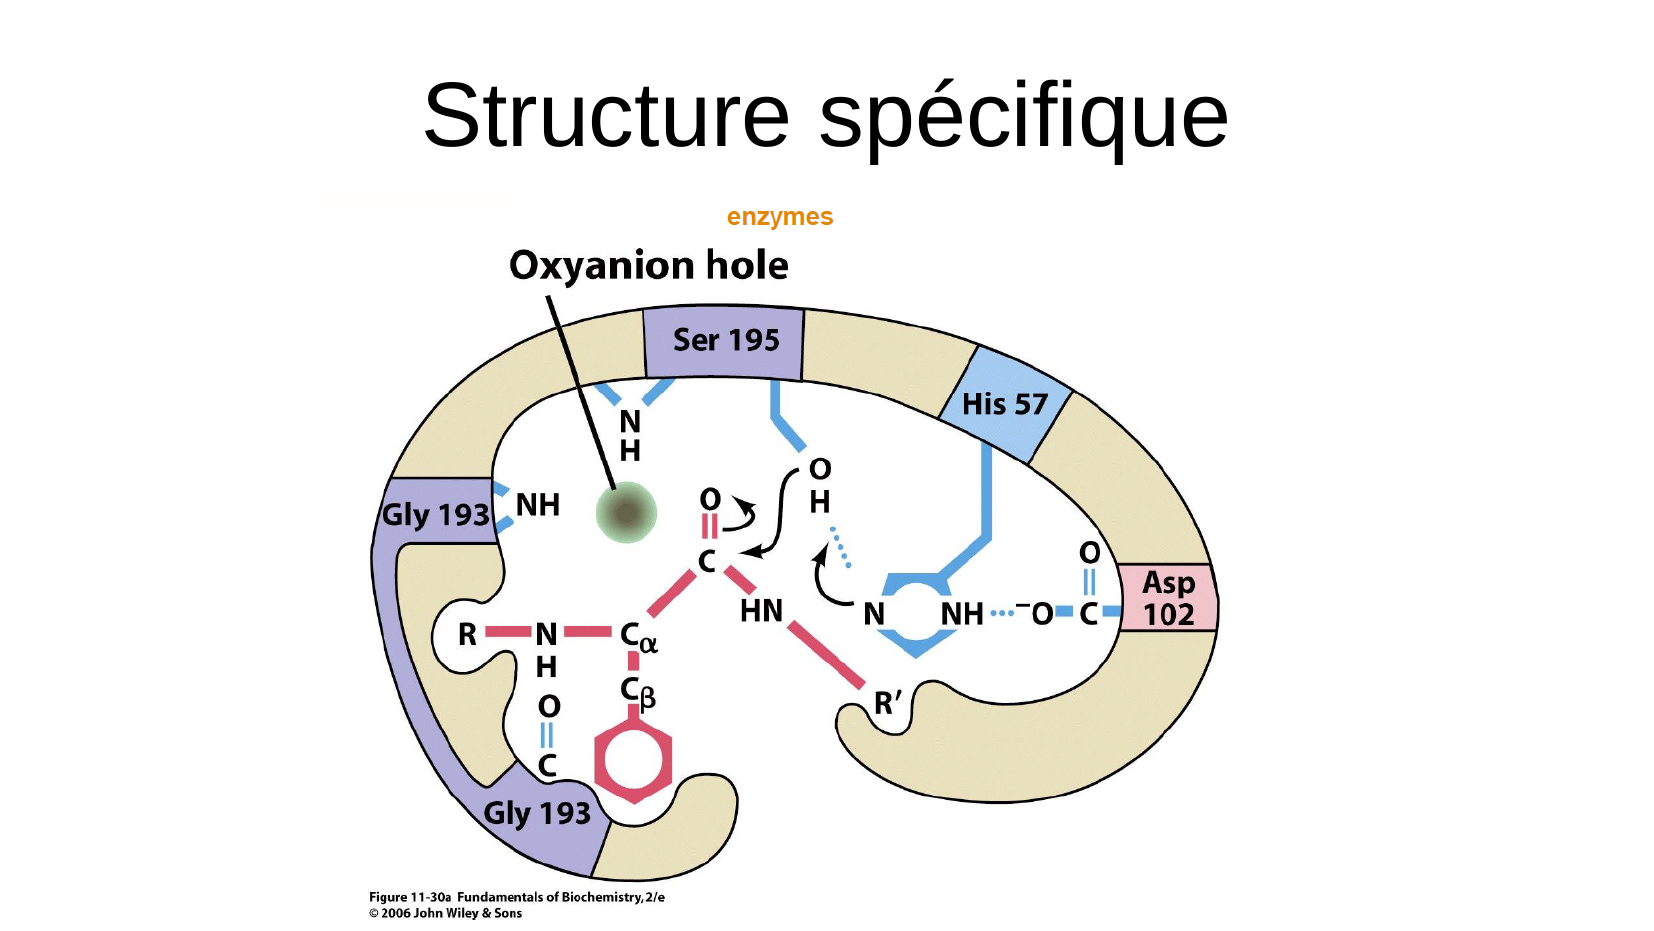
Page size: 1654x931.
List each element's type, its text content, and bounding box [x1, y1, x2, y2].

title Structure spécifique [82, 37, 1571, 193]
picture [318, 192, 1229, 931]
